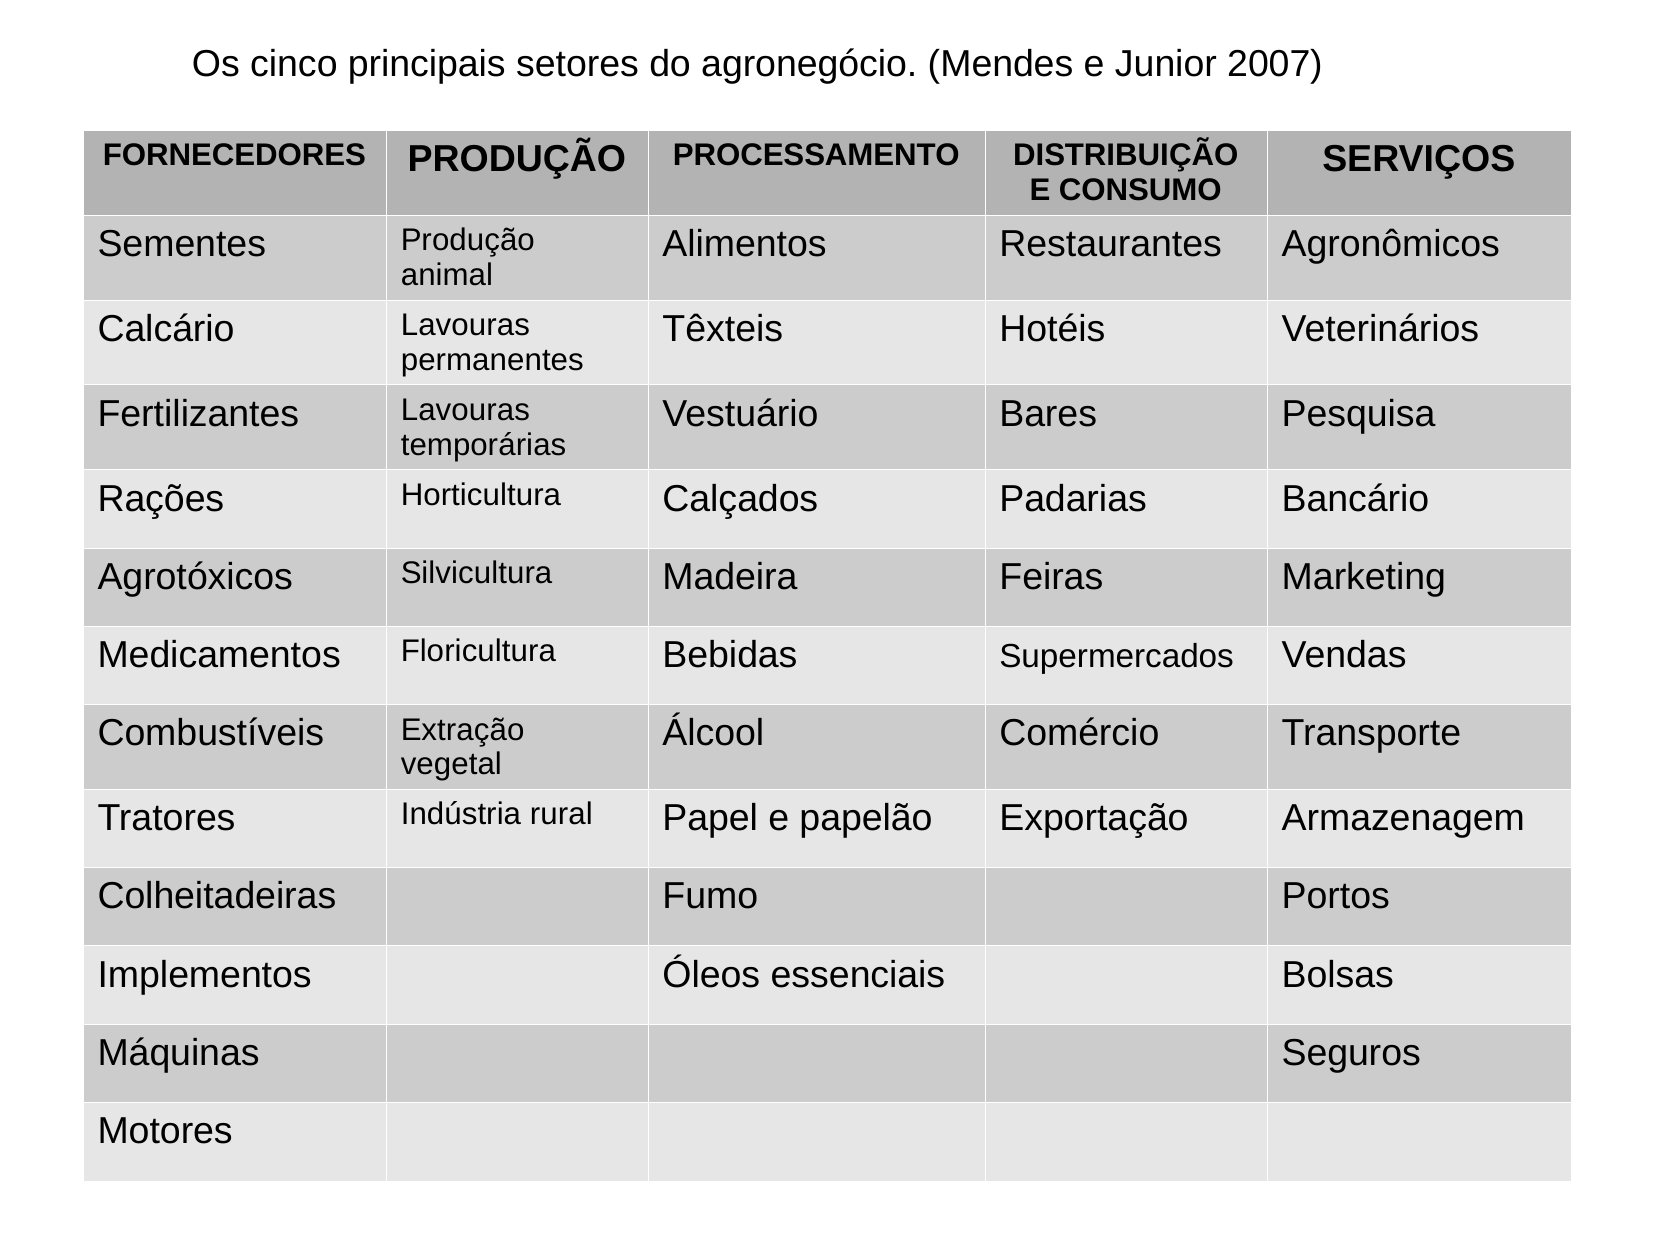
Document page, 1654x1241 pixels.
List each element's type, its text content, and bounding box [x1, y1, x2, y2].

table_cell Seguros [1268, 1025, 1571, 1102]
table_cell [986, 1103, 1267, 1181]
table_cell [387, 868, 648, 945]
table_cell Agronômicos [1268, 216, 1571, 300]
table_header FORNECEDORES [84, 131, 386, 215]
table_cell Madeira [649, 549, 985, 626]
table_cell Hotéis [986, 301, 1267, 384]
table_cell Restaurantes [986, 216, 1267, 300]
table_cell Extração vegetal [387, 705, 648, 789]
table_cell Produção animal [387, 216, 648, 300]
table_cell [387, 946, 648, 1024]
table_cell [986, 1025, 1267, 1102]
table_cell [649, 1025, 985, 1102]
table_cell Colheitadeiras [84, 868, 386, 945]
table_cell Lavouras temporárias [387, 385, 648, 469]
table_cell Tratores [84, 790, 386, 867]
table_cell Veterinários [1268, 301, 1571, 384]
table_cell Combustíveis [84, 705, 386, 789]
table_cell Máquinas [84, 1025, 386, 1102]
table_cell Rações [84, 470, 386, 548]
table_cell Alimentos [649, 216, 985, 300]
table_cell Óleos essenciais [649, 946, 985, 1024]
table_cell [387, 1103, 648, 1181]
table_cell Armazenagem [1268, 790, 1571, 867]
table_cell Fumo [649, 868, 985, 945]
table_cell Silvicultura [387, 549, 648, 626]
table_cell Medicamentos [84, 627, 386, 704]
table_cell Calcário [84, 301, 386, 384]
table_cell Vestuário [649, 385, 985, 469]
table_header PRODUÇÃO [387, 131, 648, 215]
table_cell Calçados [649, 470, 985, 548]
table_cell Têxteis [649, 301, 985, 384]
table_cell Agrotóxicos [84, 549, 386, 626]
table_cell Feiras [986, 549, 1267, 626]
table_cell [986, 868, 1267, 945]
text_box Os cinco principais setores do agronegócio. (Mendes e Junior 2007) [177, 35, 1477, 93]
table_cell Horticultura [387, 470, 648, 548]
table_cell Papel e papelão [649, 790, 985, 867]
table_cell Pesquisa [1268, 385, 1571, 469]
table_cell Lavouras permanentes [387, 301, 648, 384]
table_header DISTRIBUIÇÃO E CONSUMO [986, 131, 1267, 215]
table_cell Bares [986, 385, 1267, 469]
table_header SERVIÇOS [1268, 131, 1571, 215]
table_cell [649, 1103, 985, 1181]
table_cell Vendas [1268, 627, 1571, 704]
table_cell [387, 1025, 648, 1102]
table_cell Bolsas [1268, 946, 1571, 1024]
table_cell Indústria rural [387, 790, 648, 867]
table_cell Exportação [986, 790, 1267, 867]
table_cell Marketing [1268, 549, 1571, 626]
table_cell Implementos [84, 946, 386, 1024]
table_cell Bancário [1268, 470, 1571, 548]
table_cell Comércio [986, 705, 1267, 789]
table_cell Portos [1268, 868, 1571, 945]
table_cell Álcool [649, 705, 985, 789]
table_header PROCESSAMENTO [649, 131, 985, 215]
table_cell Transporte [1268, 705, 1571, 789]
table_cell Supermercados [986, 627, 1267, 704]
table_cell [986, 946, 1267, 1024]
table_cell Bebidas [649, 627, 985, 704]
table_cell Padarias [986, 470, 1267, 548]
table_cell Fertilizantes [84, 385, 386, 469]
table_cell [1268, 1103, 1571, 1181]
table_cell Sementes [84, 216, 386, 300]
table_cell Motores [84, 1103, 386, 1181]
table_cell Floricultura [387, 627, 648, 704]
